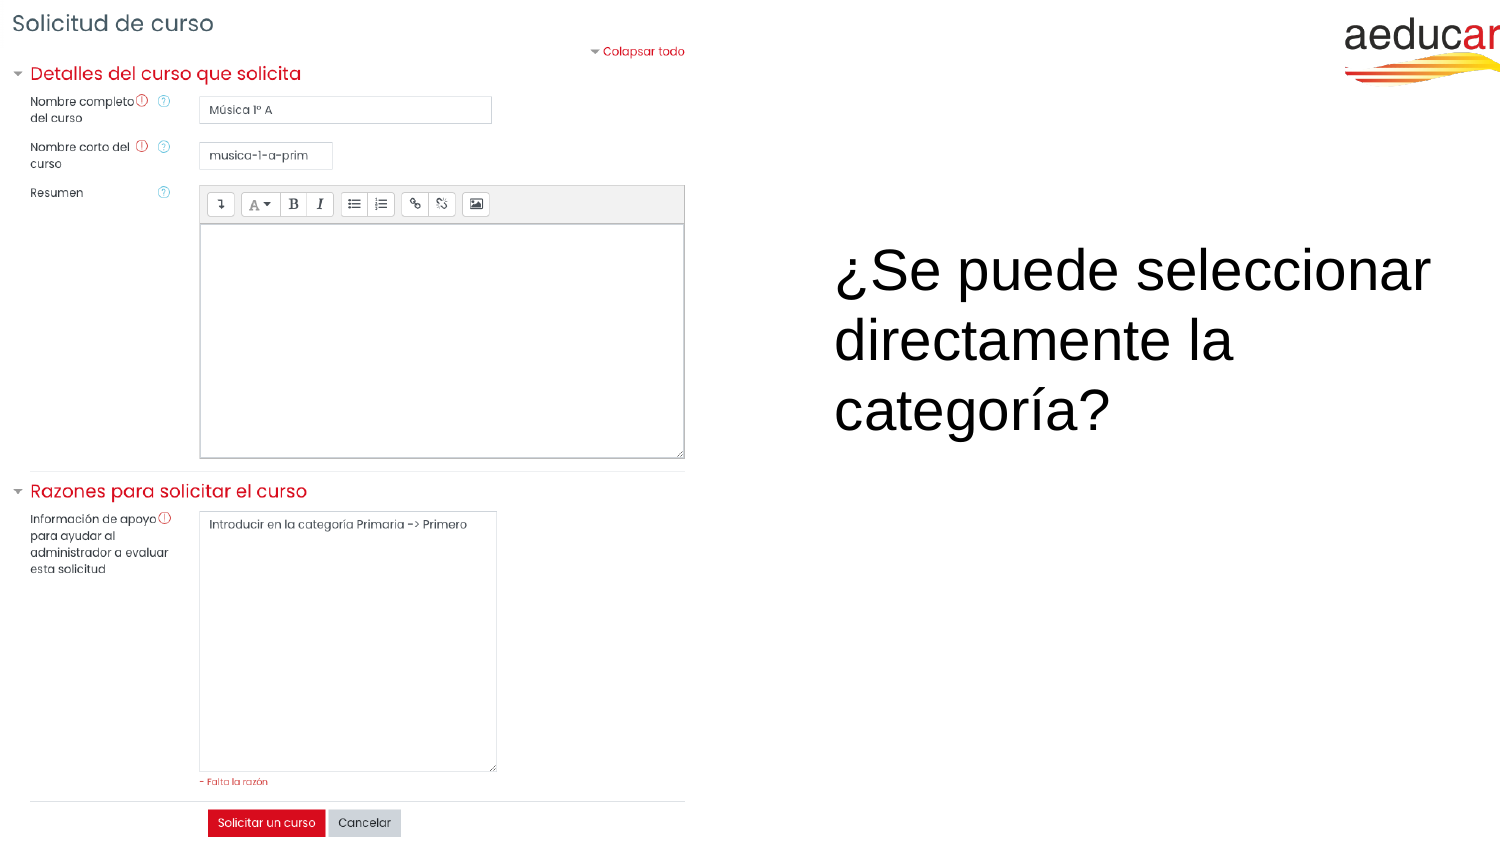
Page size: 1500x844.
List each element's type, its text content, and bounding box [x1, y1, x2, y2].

title ¿Se puede seleccionar directamente la categoría? [820, 216, 1500, 733]
picture [1344, 0, 1500, 104]
picture [0, 0, 695, 844]
